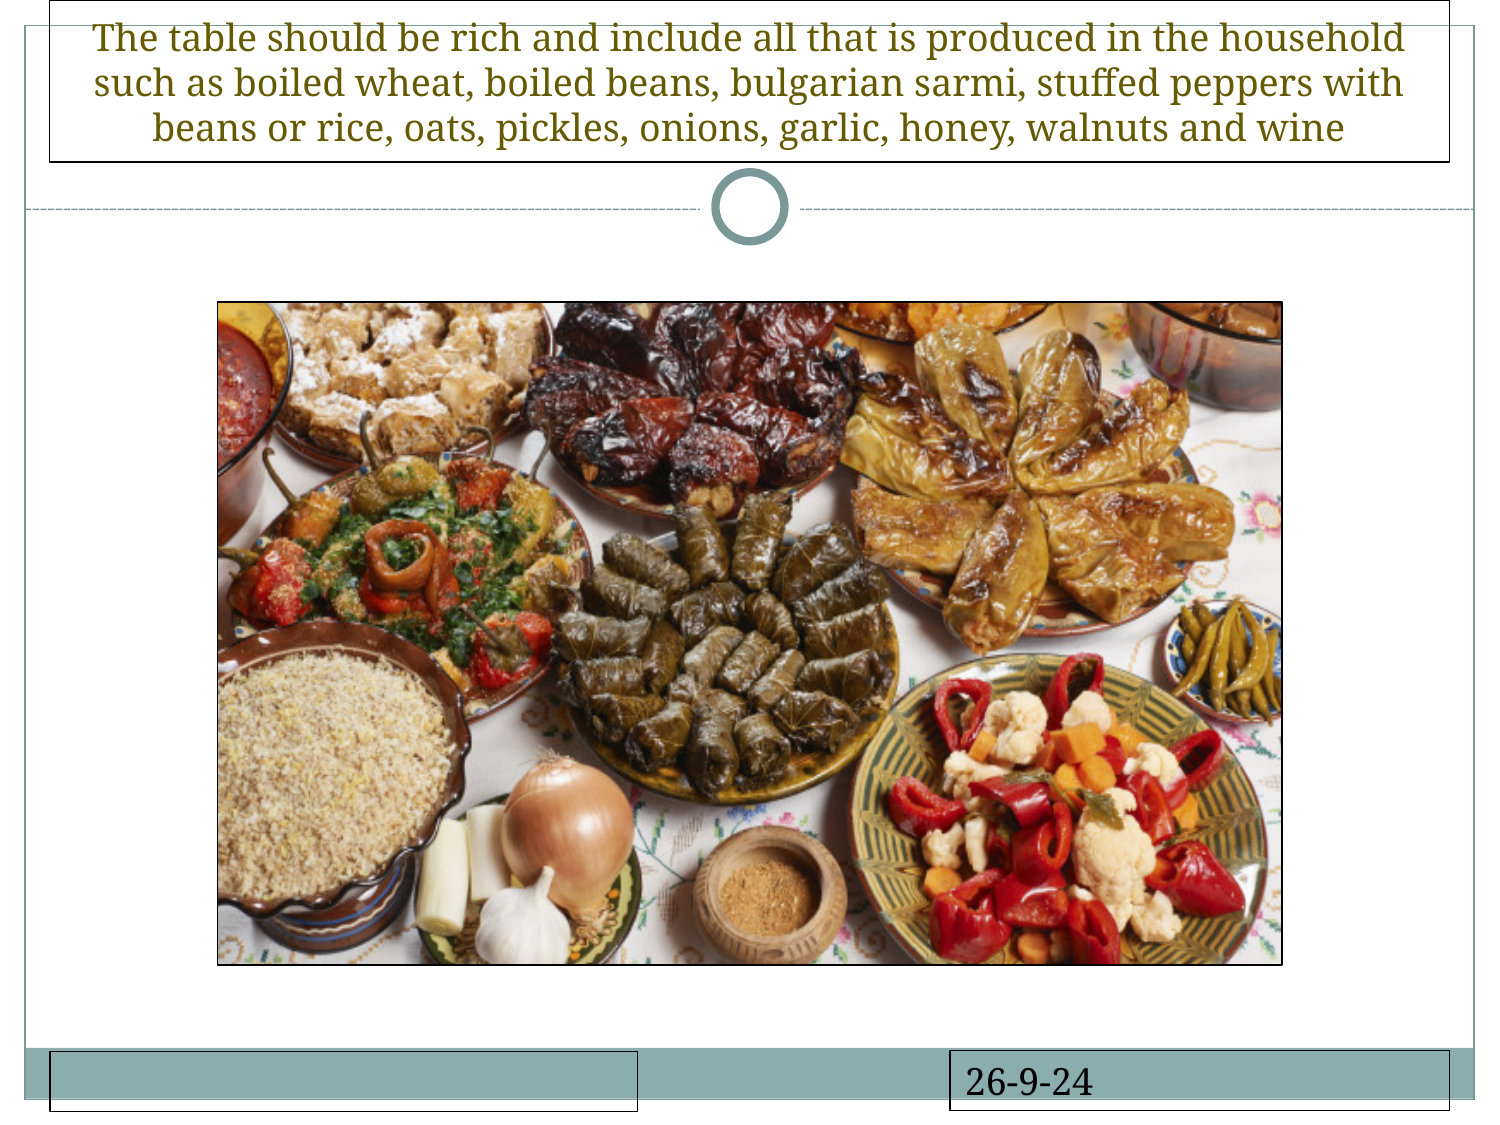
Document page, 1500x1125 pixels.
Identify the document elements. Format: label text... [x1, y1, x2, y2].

title The table should be rich and include all that is produced in the household such as boiled wheat, boiled beans, bulgarian sarmi, stuffed peppers with beans or rice, oats, pickles, onions, garlic, honey, walnuts and wine [49, 0, 1450, 162]
picture [218, 302, 1282, 965]
text_box [50, 1051, 638, 1112]
text_box 2018-12-13 [950, 1050, 1450, 1111]
